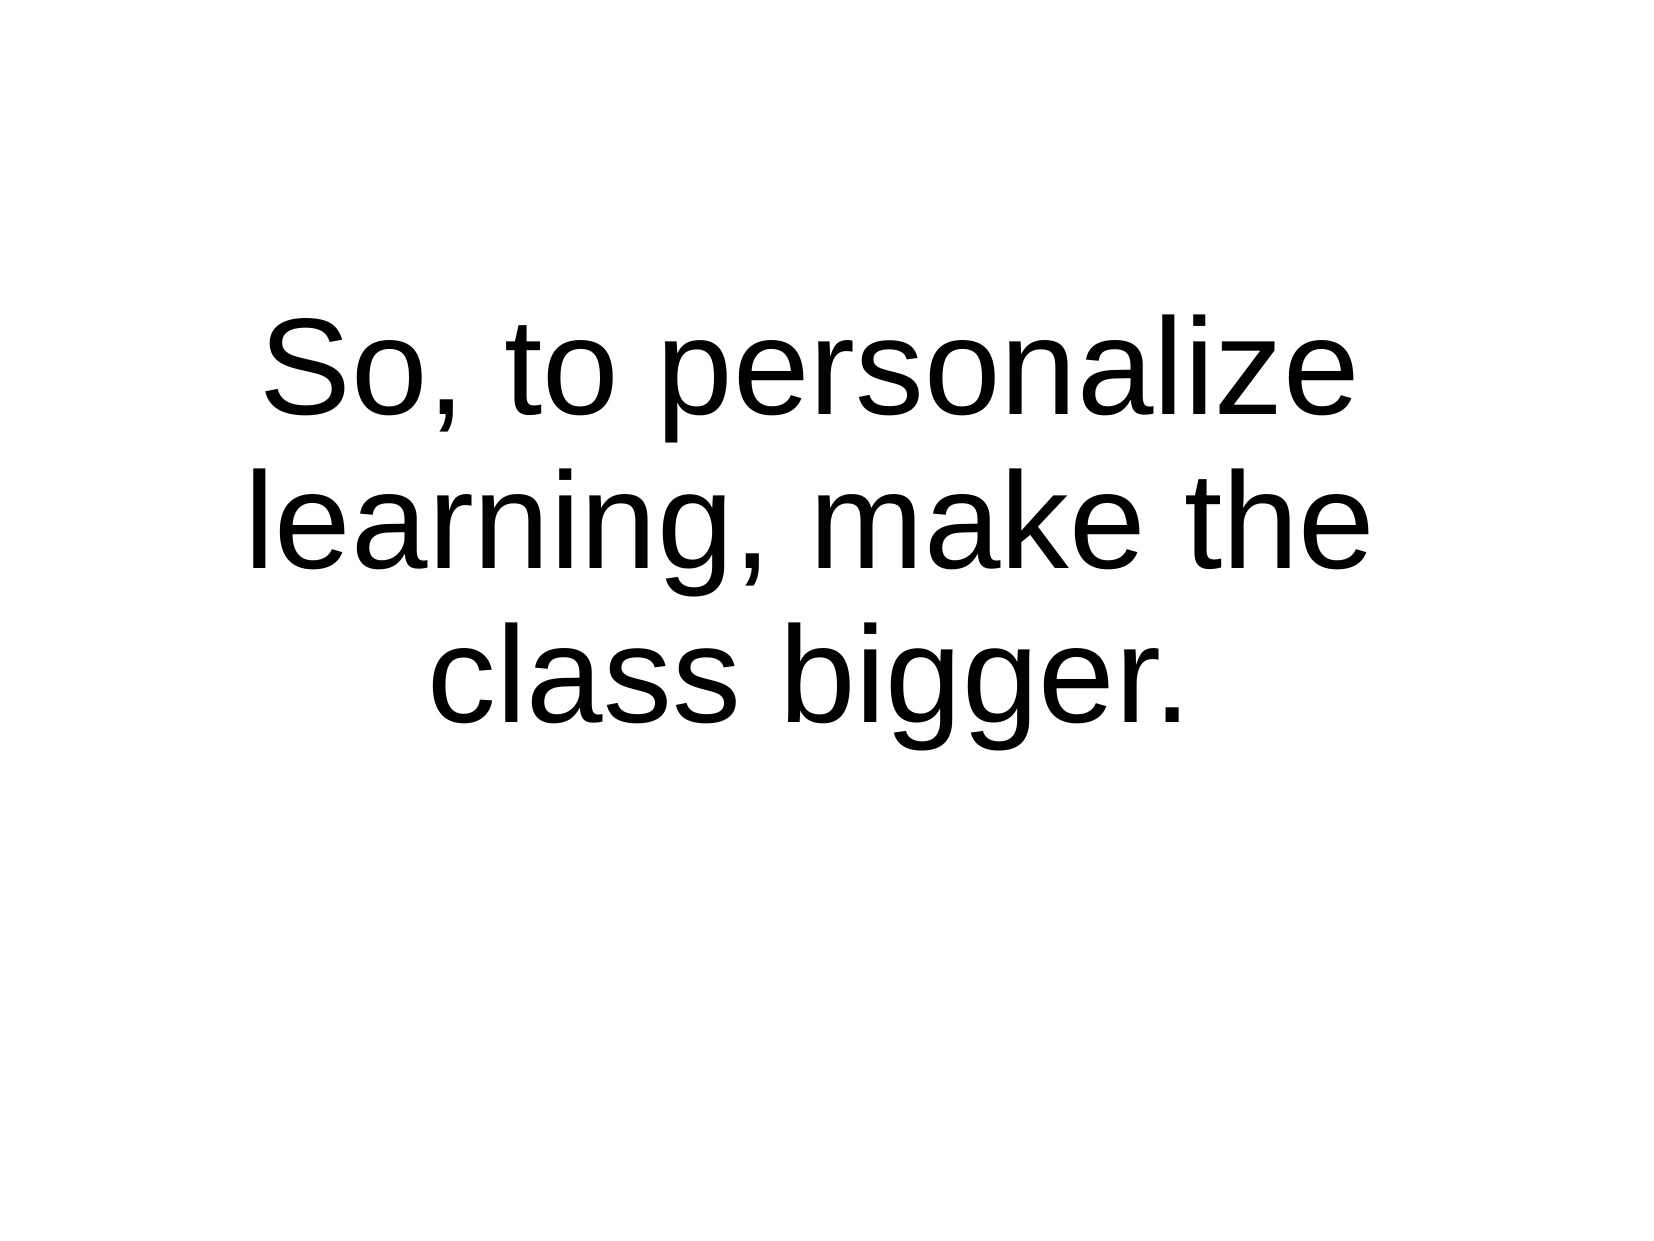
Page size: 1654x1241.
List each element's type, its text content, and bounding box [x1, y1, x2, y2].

list So, to personalize learning, make the class bigger. [82, 290, 1538, 1010]
